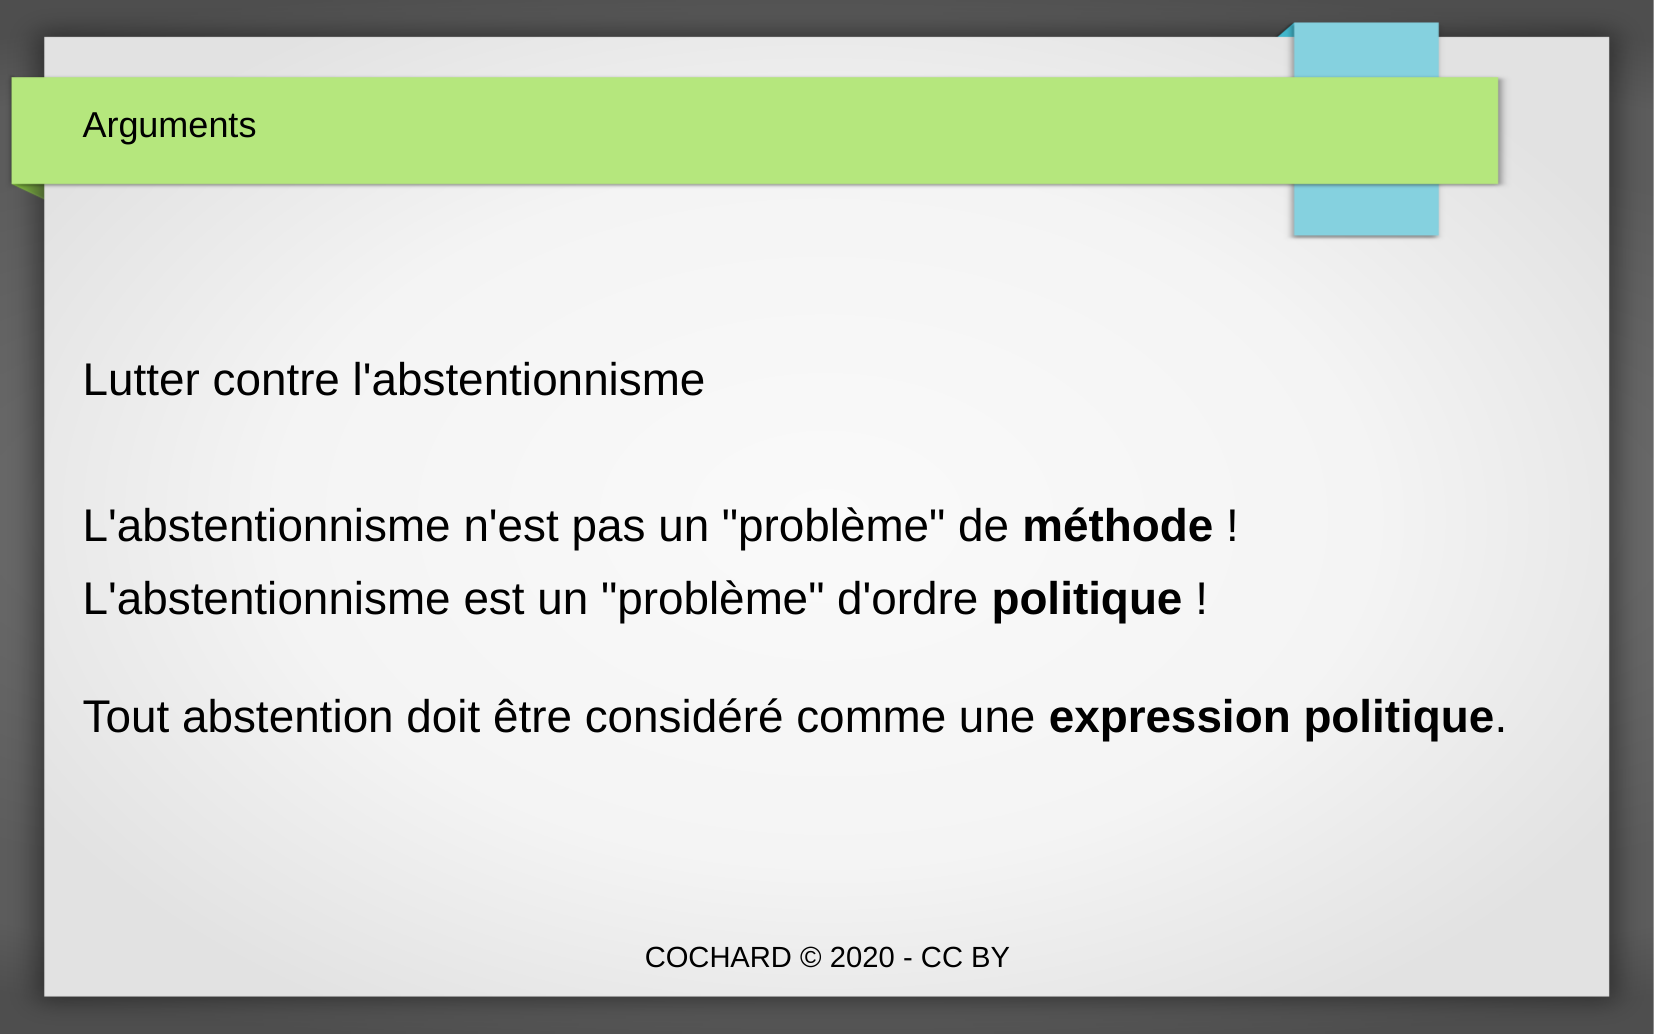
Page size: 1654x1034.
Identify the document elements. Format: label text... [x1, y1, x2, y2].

picture [0, 0, 1654, 1034]
title Arguments [82, 39, 1235, 210]
list Lutter contre l'abstentionnisme L'abstentionnisme n'est pas un "problème" de méthode ! L'abstentionnisme est un "problème" d'ordre politique ! Tout abstention doit être considéré comme une expression politique. [82, 249, 1571, 849]
